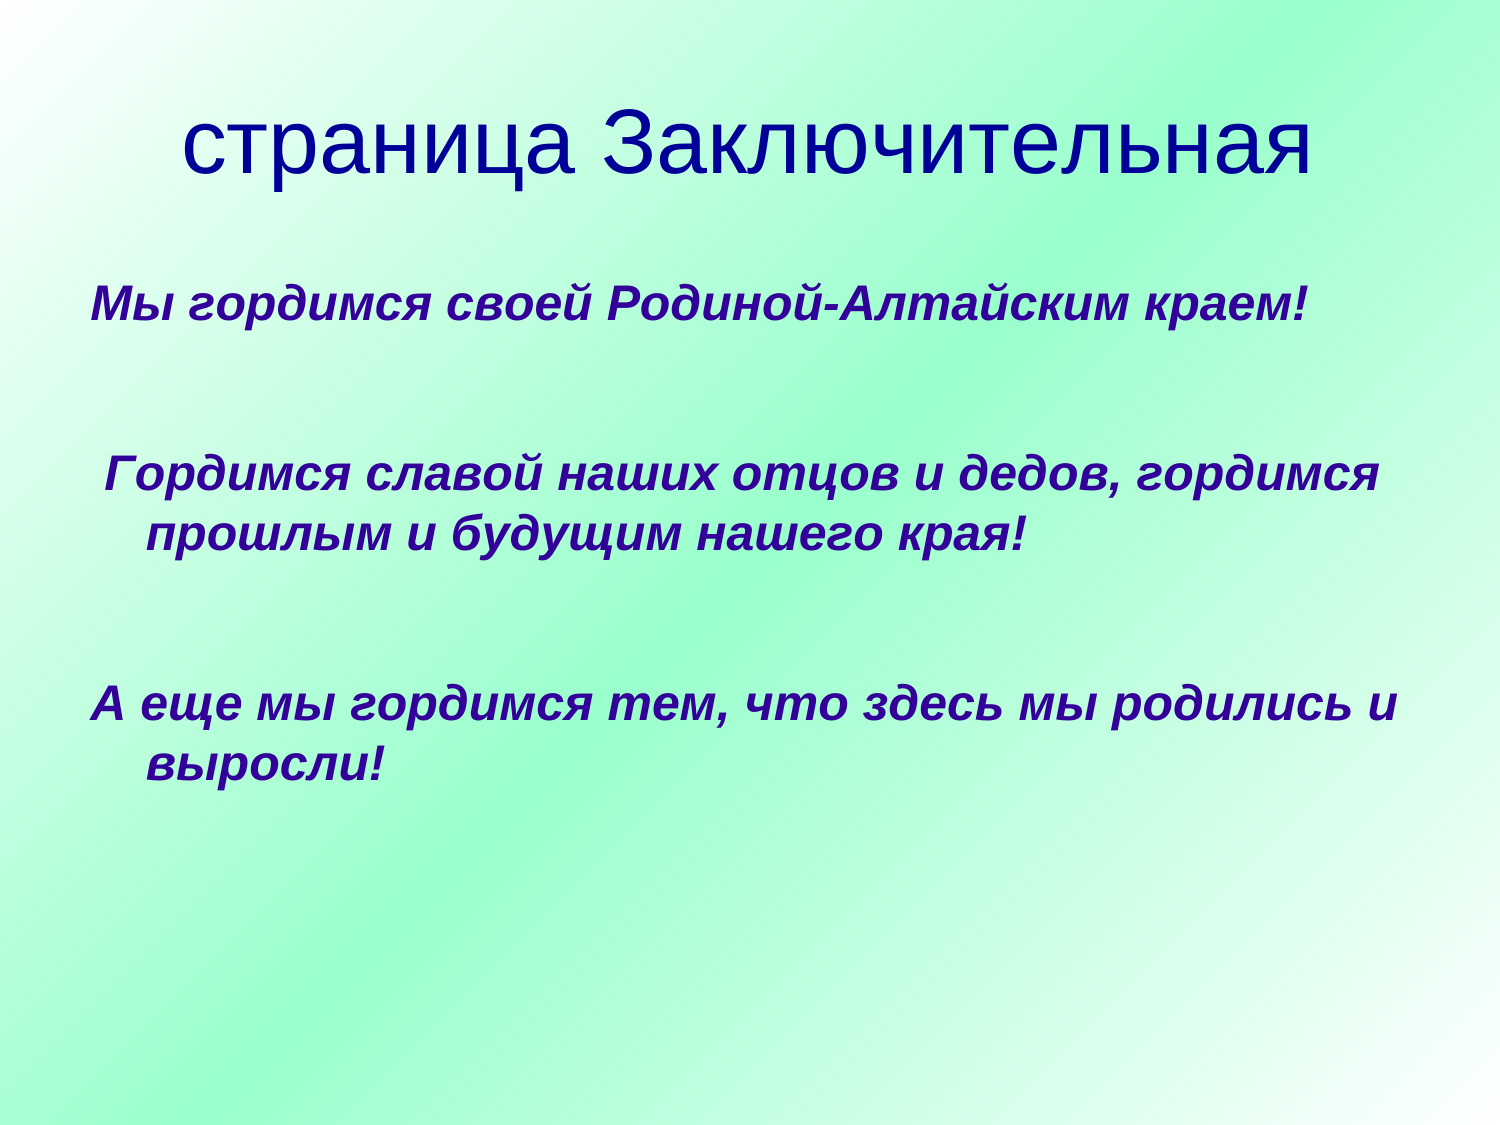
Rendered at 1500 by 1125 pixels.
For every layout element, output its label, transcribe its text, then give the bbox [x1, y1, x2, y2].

list Мы гордимся своей Родиной-Алтайским краем! Гордимся славой наших отцов и дедов, гордимся прошлым и будущим нашего края! А еще мы гордимся тем, что здесь мы родились и выросли! [74, 262, 1423, 1003]
title страница Заключительная [74, 45, 1423, 230]
